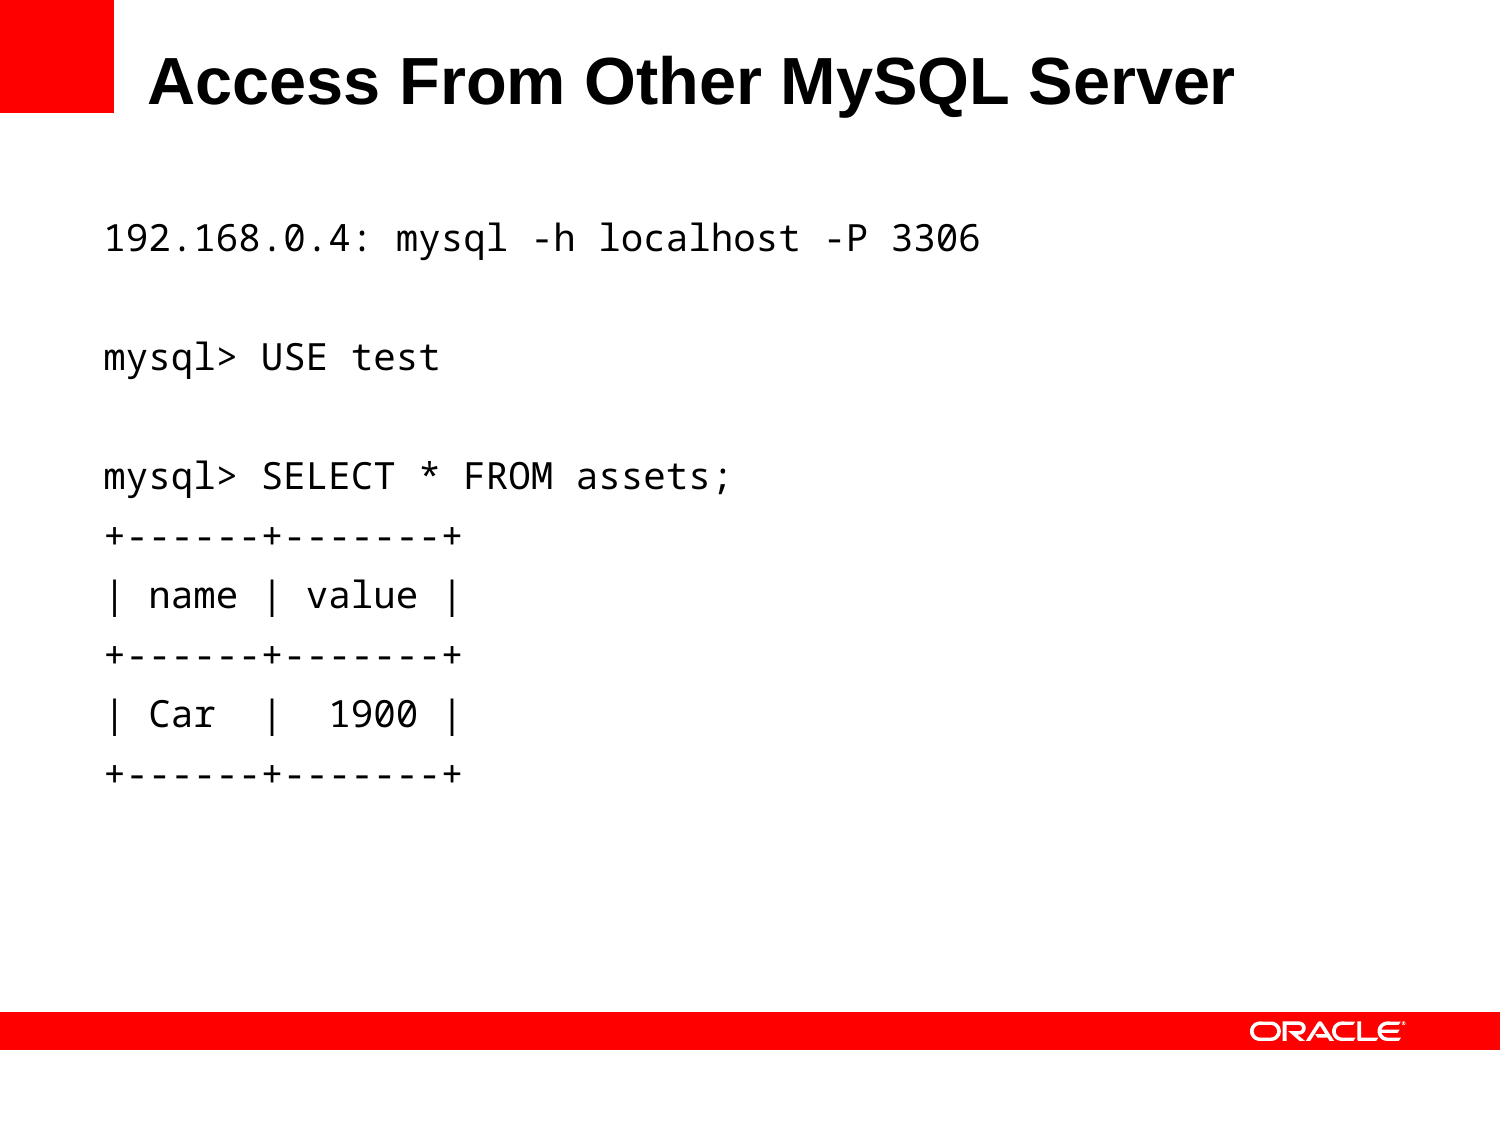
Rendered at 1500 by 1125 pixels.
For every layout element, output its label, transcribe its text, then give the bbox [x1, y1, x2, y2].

picture [0, 0, 114, 113]
text_box 192.168.0.4: mysql -h localhost -P 3306 mysql> USE test mysql> SELECT * FROM assets; +------+-------+ | name | value | +------+-------+ | Car | 1900 | +------+-------+ [88, 206, 1463, 976]
title Access From Other MySQL Server [147, 8, 1392, 119]
picture [0, 1012, 1500, 1050]
